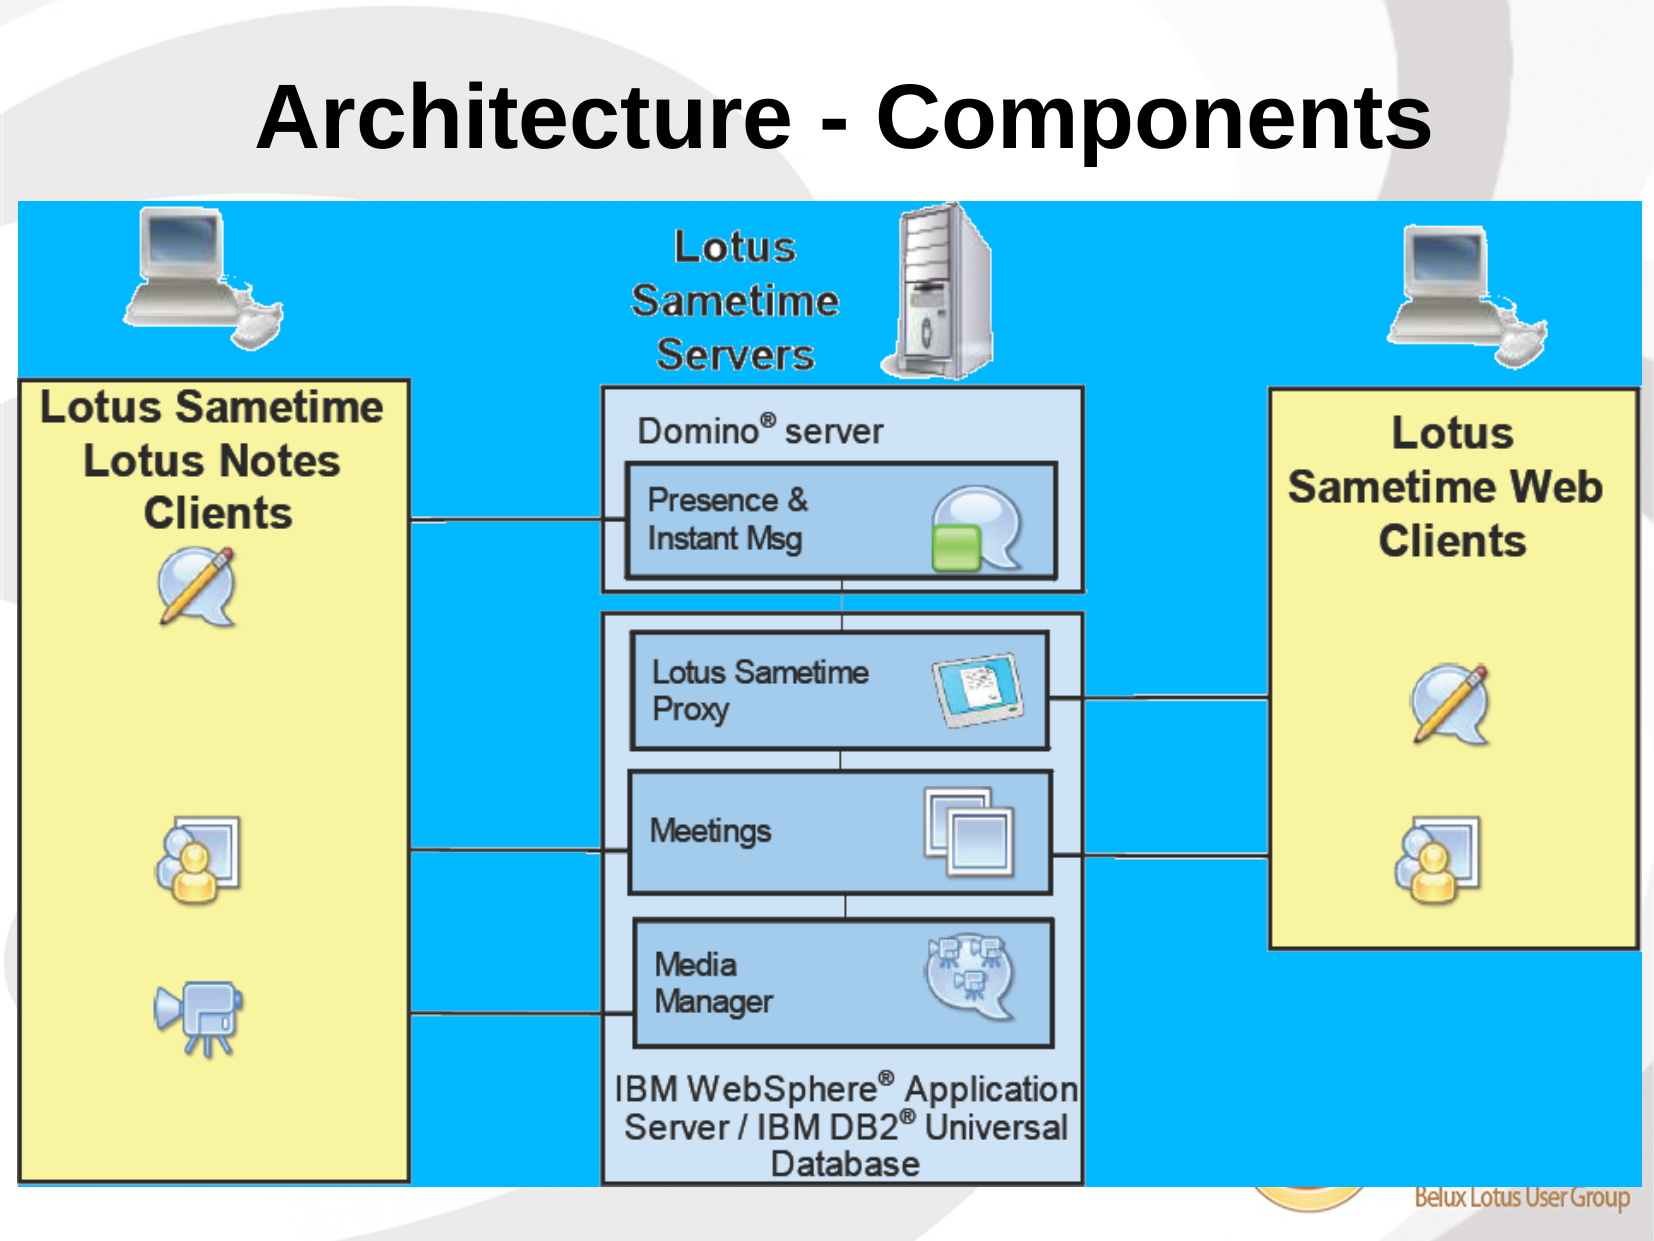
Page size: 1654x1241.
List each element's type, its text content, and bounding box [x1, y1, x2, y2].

picture [0, 0, 1654, 1241]
title Architecture - Components [139, 14, 1552, 200]
